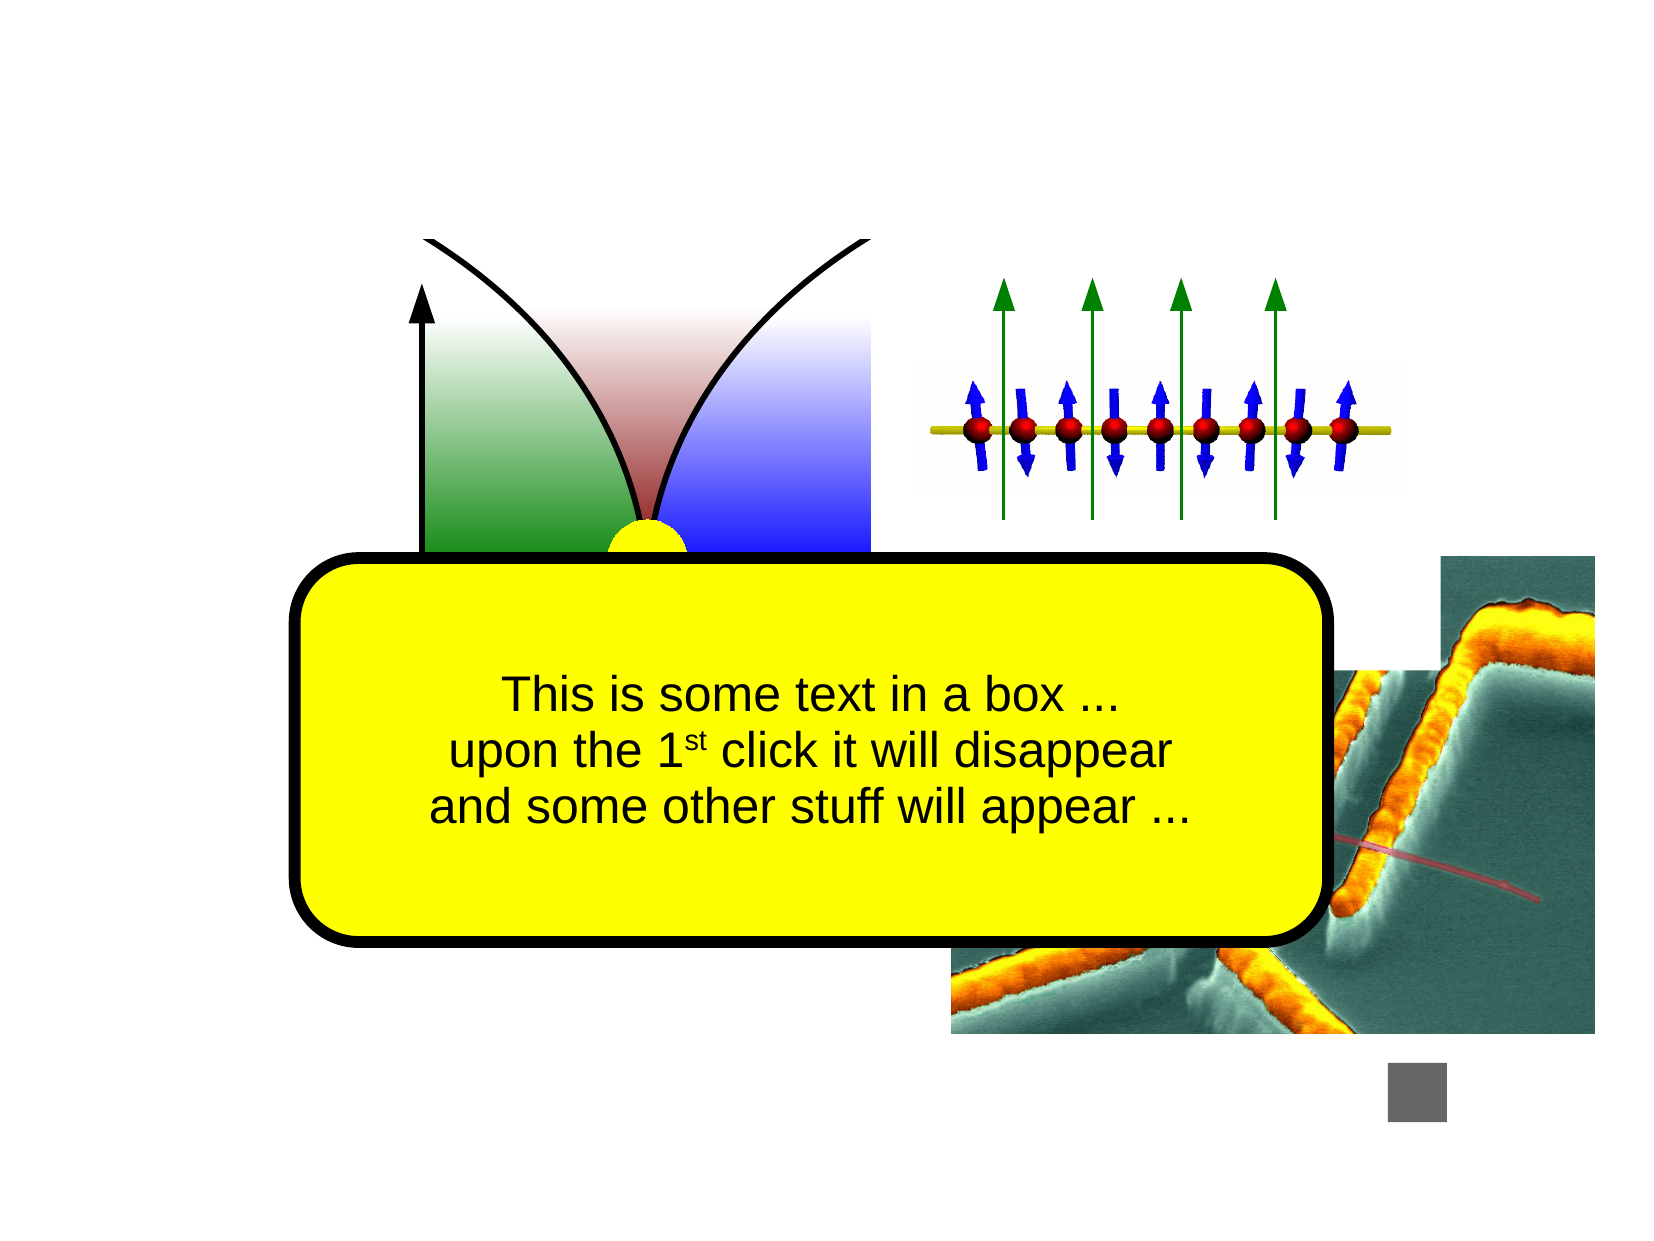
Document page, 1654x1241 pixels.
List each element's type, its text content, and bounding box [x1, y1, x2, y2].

picture [1094, 364, 1180, 496]
picture [1005, 364, 1091, 496]
picture [951, 556, 1595, 1034]
text_box [208, 218, 1441, 942]
picture [913, 364, 1002, 496]
picture [1183, 364, 1274, 496]
picture [1277, 364, 1407, 496]
text_box [1387, 1062, 1447, 1123]
text_box This is some text in a box ... upon the 1st click it will disappear and some other stuff will appear ... [414, 658, 1209, 842]
